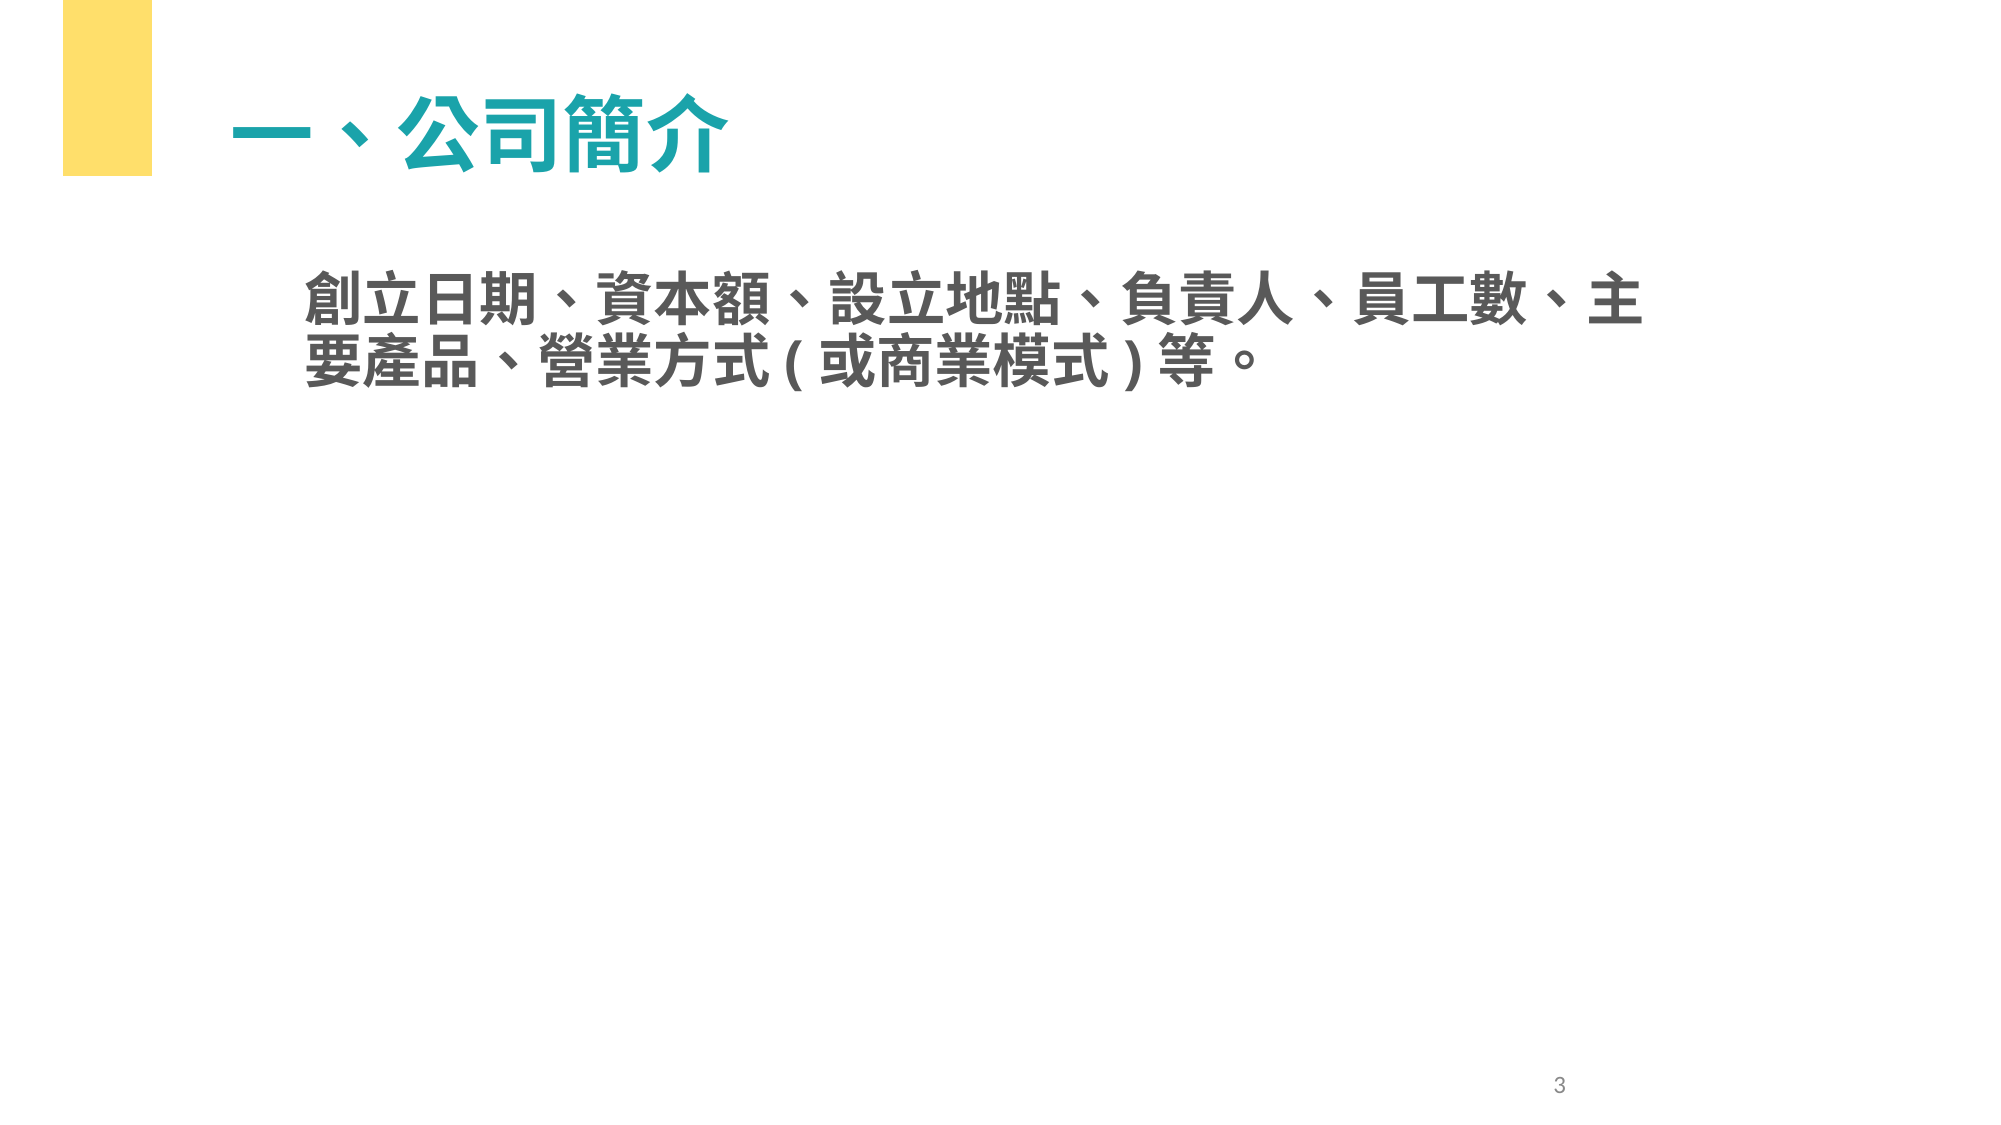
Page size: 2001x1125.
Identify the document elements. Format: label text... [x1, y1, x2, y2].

text_box 3 [1538, 1053, 1989, 1114]
text_box 創立日期、資本額、設立地點、負責人、員工數、主要產品、營業方式(或商業模式)等。 [289, 262, 1667, 764]
text_box [63, 0, 152, 176]
text_box 一、公司簡介 [214, 74, 1440, 263]
